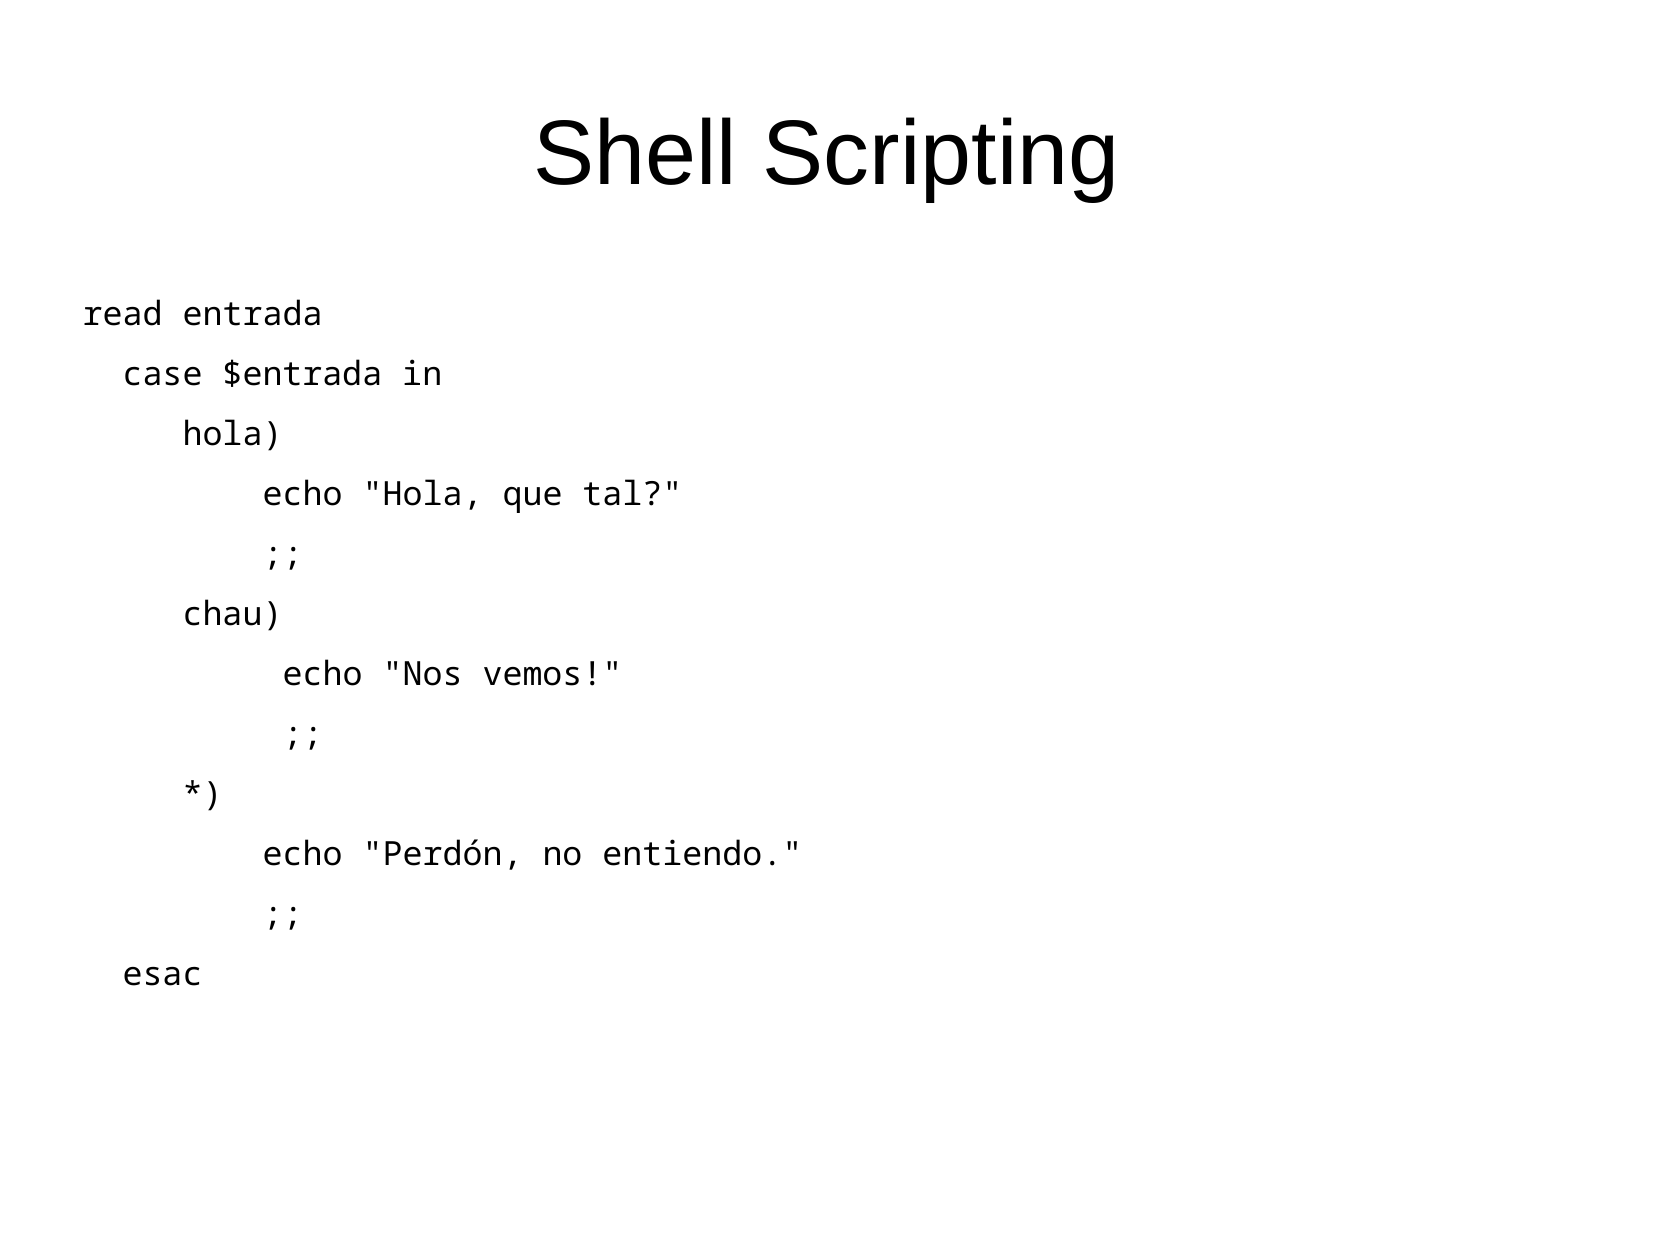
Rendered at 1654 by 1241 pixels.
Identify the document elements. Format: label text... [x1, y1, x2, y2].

title Shell Scripting [82, 49, 1571, 257]
list read entrada case $entrada in hola) echo "Hola, que tal?" ;; chau) echo "Nos vemos!" ;; *) echo "Perdón, no entiendo." ;; esac [82, 290, 1571, 1010]
